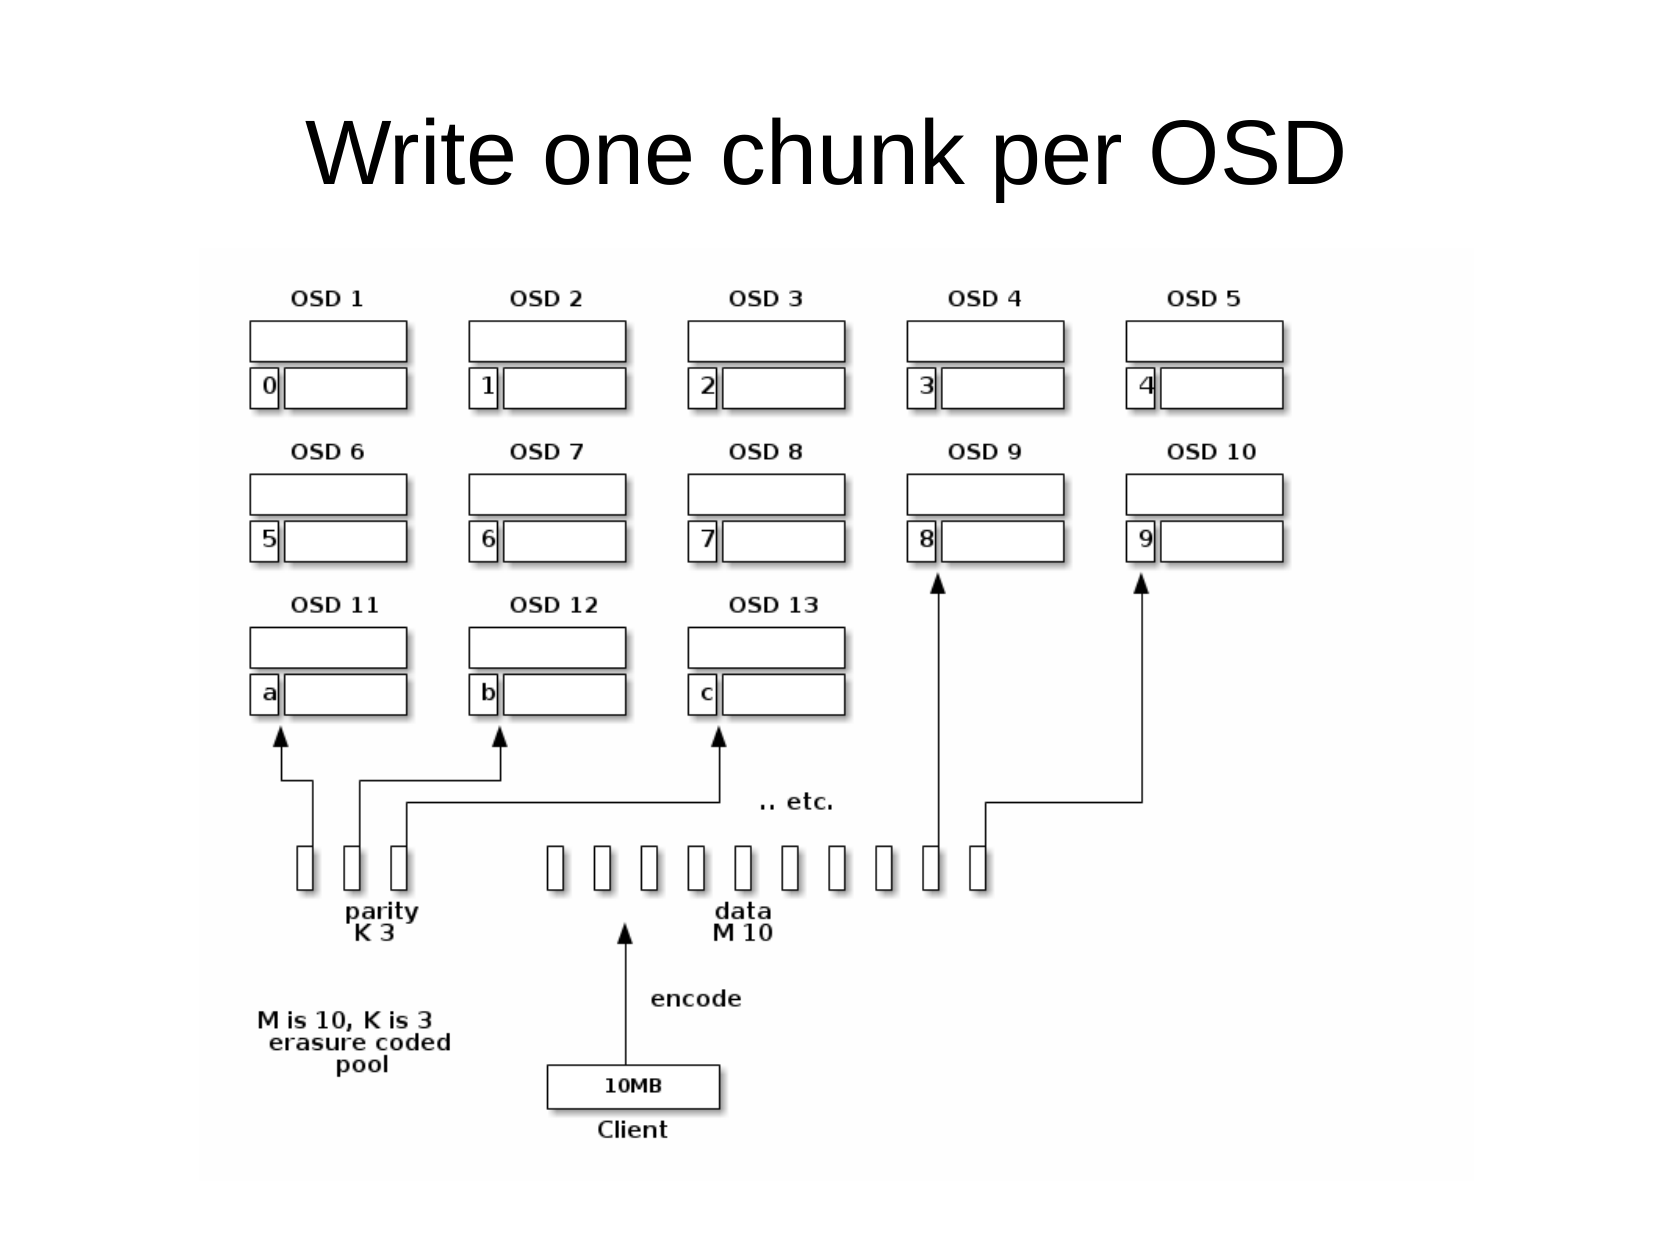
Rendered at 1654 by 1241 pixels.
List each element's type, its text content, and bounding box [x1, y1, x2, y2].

picture [195, 244, 1478, 1186]
title Write one chunk per OSD [82, 49, 1571, 257]
